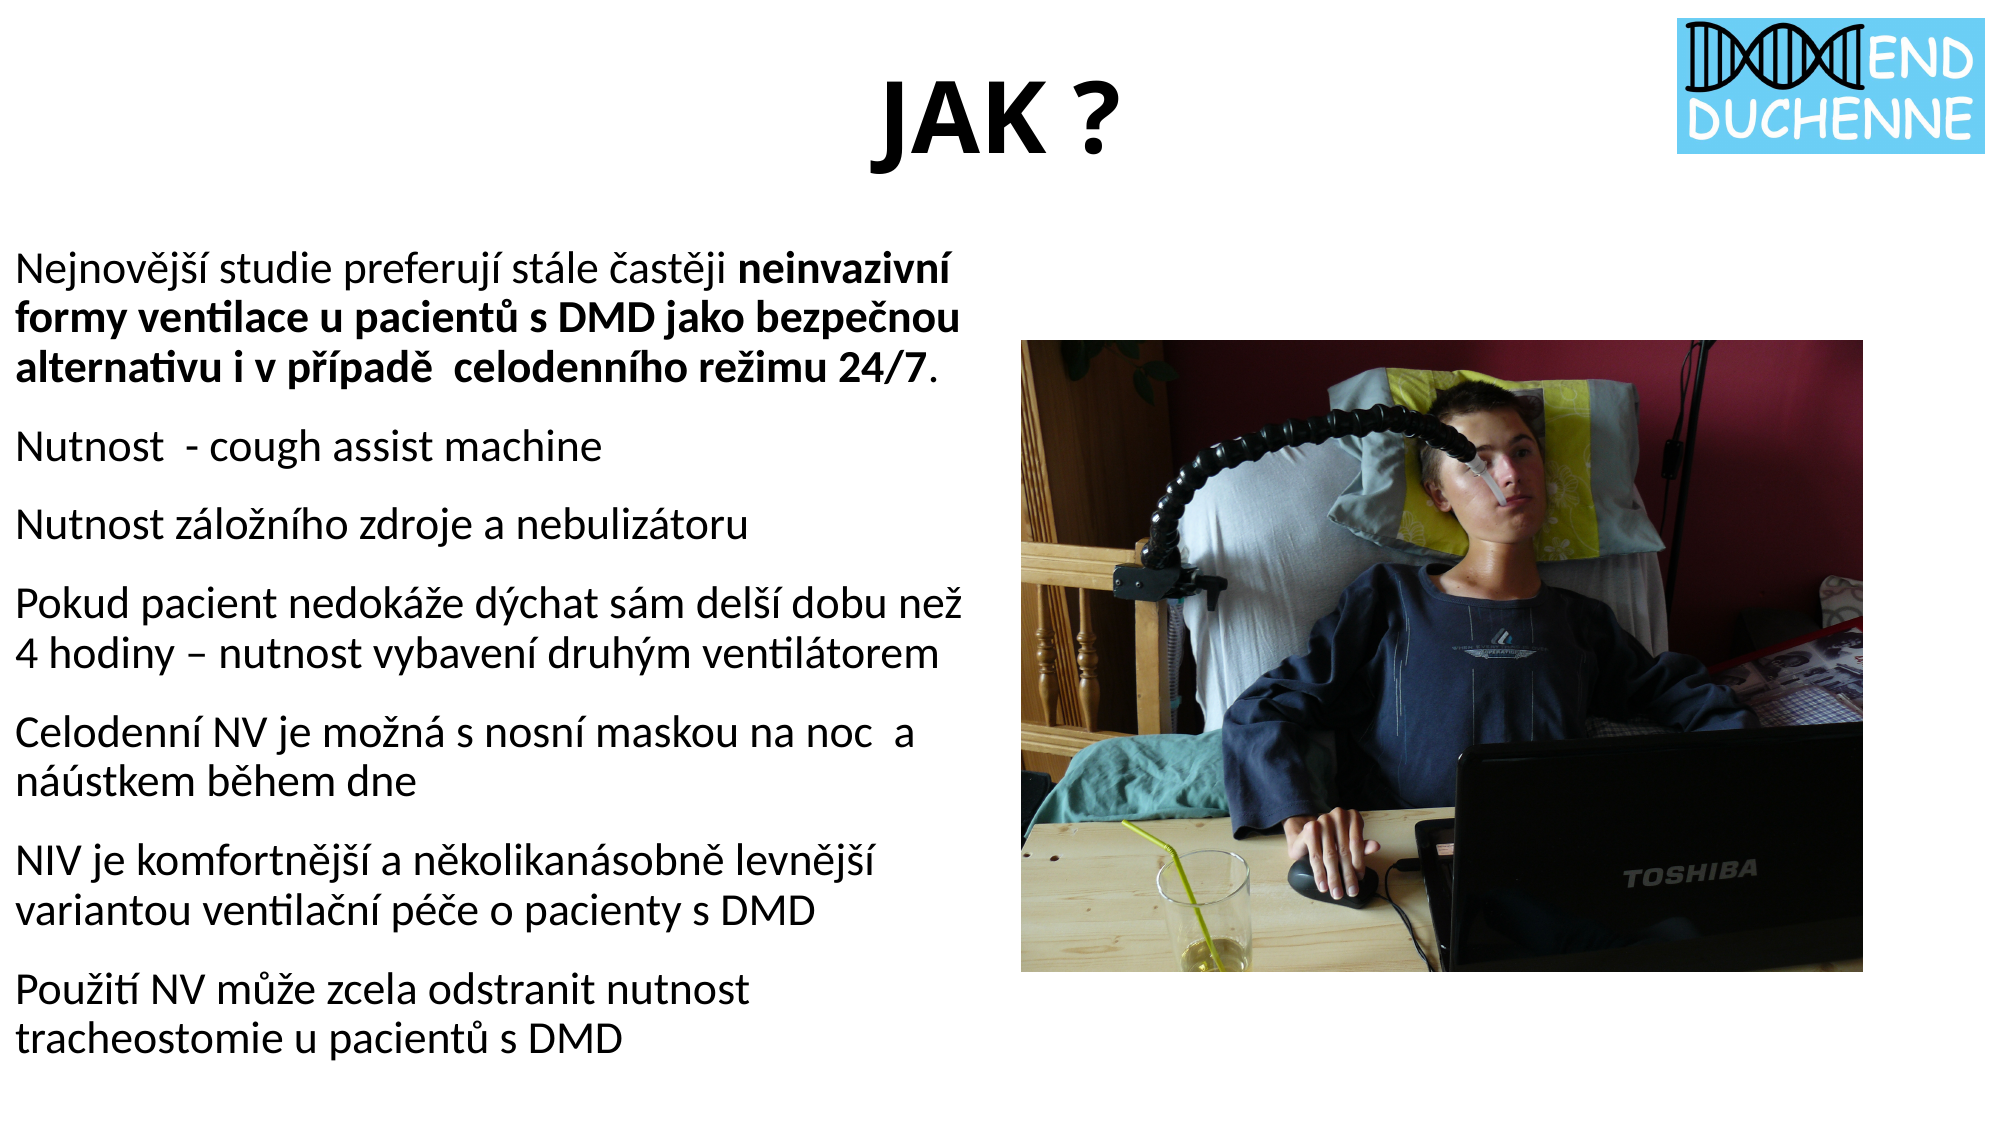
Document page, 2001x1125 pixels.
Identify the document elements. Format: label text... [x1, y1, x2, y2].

title JAK ? [137, 59, 1863, 278]
picture [1677, 18, 1985, 154]
list Nejnovější studie preferují stále častěji neinvazivní formy ventilace u pacientů s DMD jako bezpečnou alternativu i v případě celodenního režimu 24/7. Nutnost - cough assist machine Nutnost záložního zdroje a nebulizátoru Pokud pacient nedokáže dýchat sám delší dobu než 4 hodiny – nutnost vybavení druhým ventilátorem Celodenní NV je možná s nosní maskou na noc a náústkem během dne NIV je komfortnější a několikanásobně levnější variantou ventilační péče o pacienty s DMD Použití NV může zcela odstranit nutnost tracheostomie u pacientů s DMD [0, 236, 980, 1125]
picture [1021, 340, 1863, 972]
